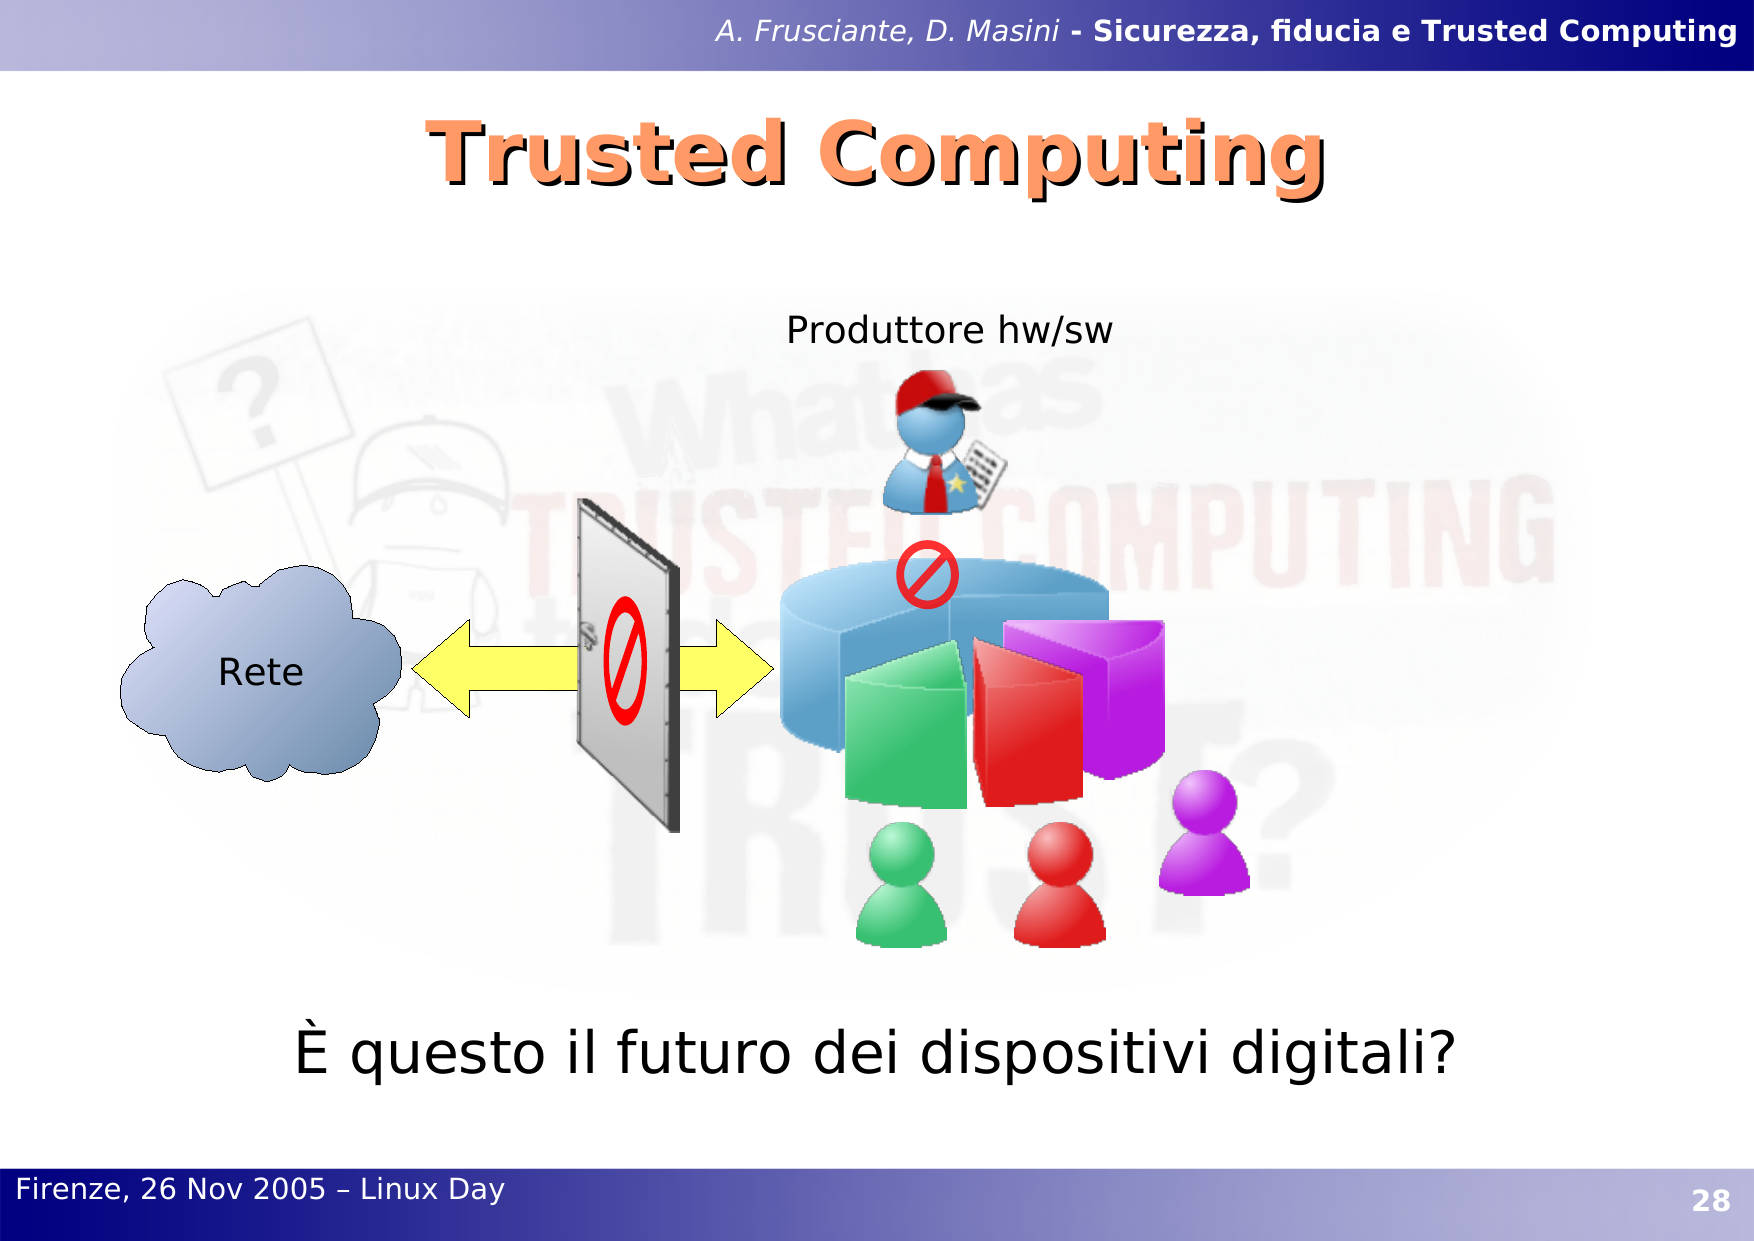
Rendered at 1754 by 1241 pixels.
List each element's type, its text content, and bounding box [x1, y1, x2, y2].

text_box Rete [120, 565, 402, 782]
text_box [896, 540, 959, 610]
text_box <numero> [1641, 1185, 1732, 1223]
text_box [603, 596, 648, 726]
text_box [680, 619, 774, 718]
text_box È questo il futuro dei dispositivi digitali? [293, 1021, 1461, 1094]
text_box [411, 619, 576, 718]
text_box A. Frusciante, D. Masini - Sicurezza, fiducia e Trusted Computing [602, 7, 1754, 63]
picture [0, 0, 1754, 1241]
title Trusted Computing [87, 49, 1667, 257]
text_box Produttore hw/sw [785, 310, 1108, 354]
text_box Firenze, 26 Nov 2005 – Linux Day [0, 1175, 763, 1234]
